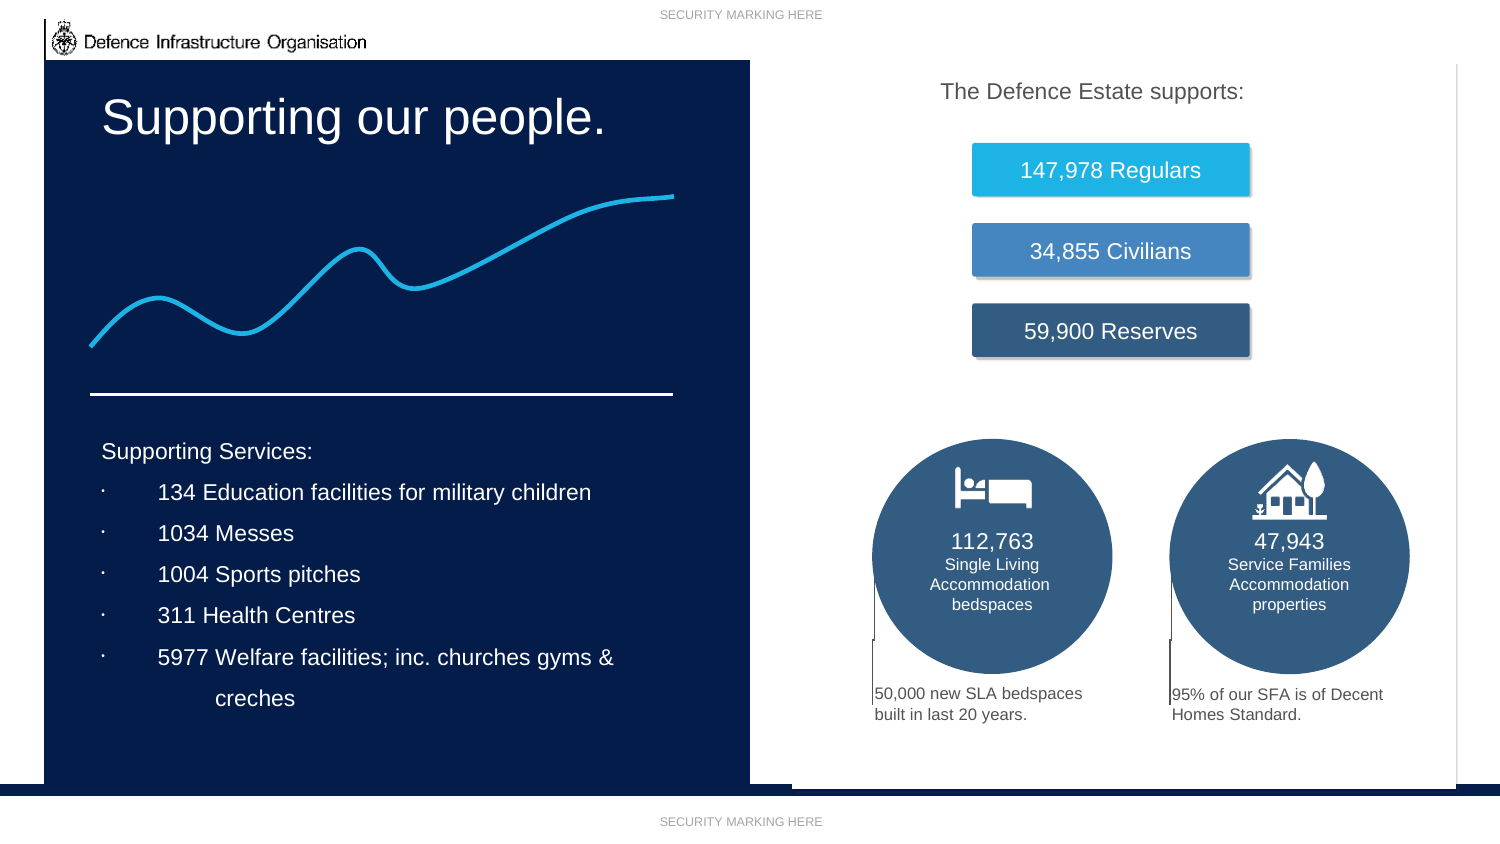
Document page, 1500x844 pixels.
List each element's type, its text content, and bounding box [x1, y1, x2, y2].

picture [952, 446, 1035, 529]
text_box 112,763 Single Living Accommodation bedspaces [872, 438, 1113, 674]
text_box Supporting our people. [90, 79, 657, 151]
text_box 50,000 new SLA bedspaces built in last 20 years. [863, 677, 1125, 730]
text_box [44, 60, 750, 788]
picture [1250, 452, 1330, 532]
text_box 59,900 Reserves [972, 303, 1250, 357]
text_box 147,978 Regulars [972, 142, 1250, 197]
text_box 95% of our SFA is of Decent Homes Standard. [1160, 678, 1401, 730]
text_box The Defence Estate supports: [929, 70, 1325, 111]
text_box 47,943 Service Families Accommodation properties [1169, 439, 1410, 675]
text_box Supporting Services: 134 Education facilities for military children 1034 Messes 1004 Sports pitches 311 Health Centres 5977 Welfare facilities; inc. churches gyms & creches [90, 416, 657, 707]
text_box 34,855 Civilians [972, 223, 1250, 277]
text_box [792, 60, 1456, 789]
